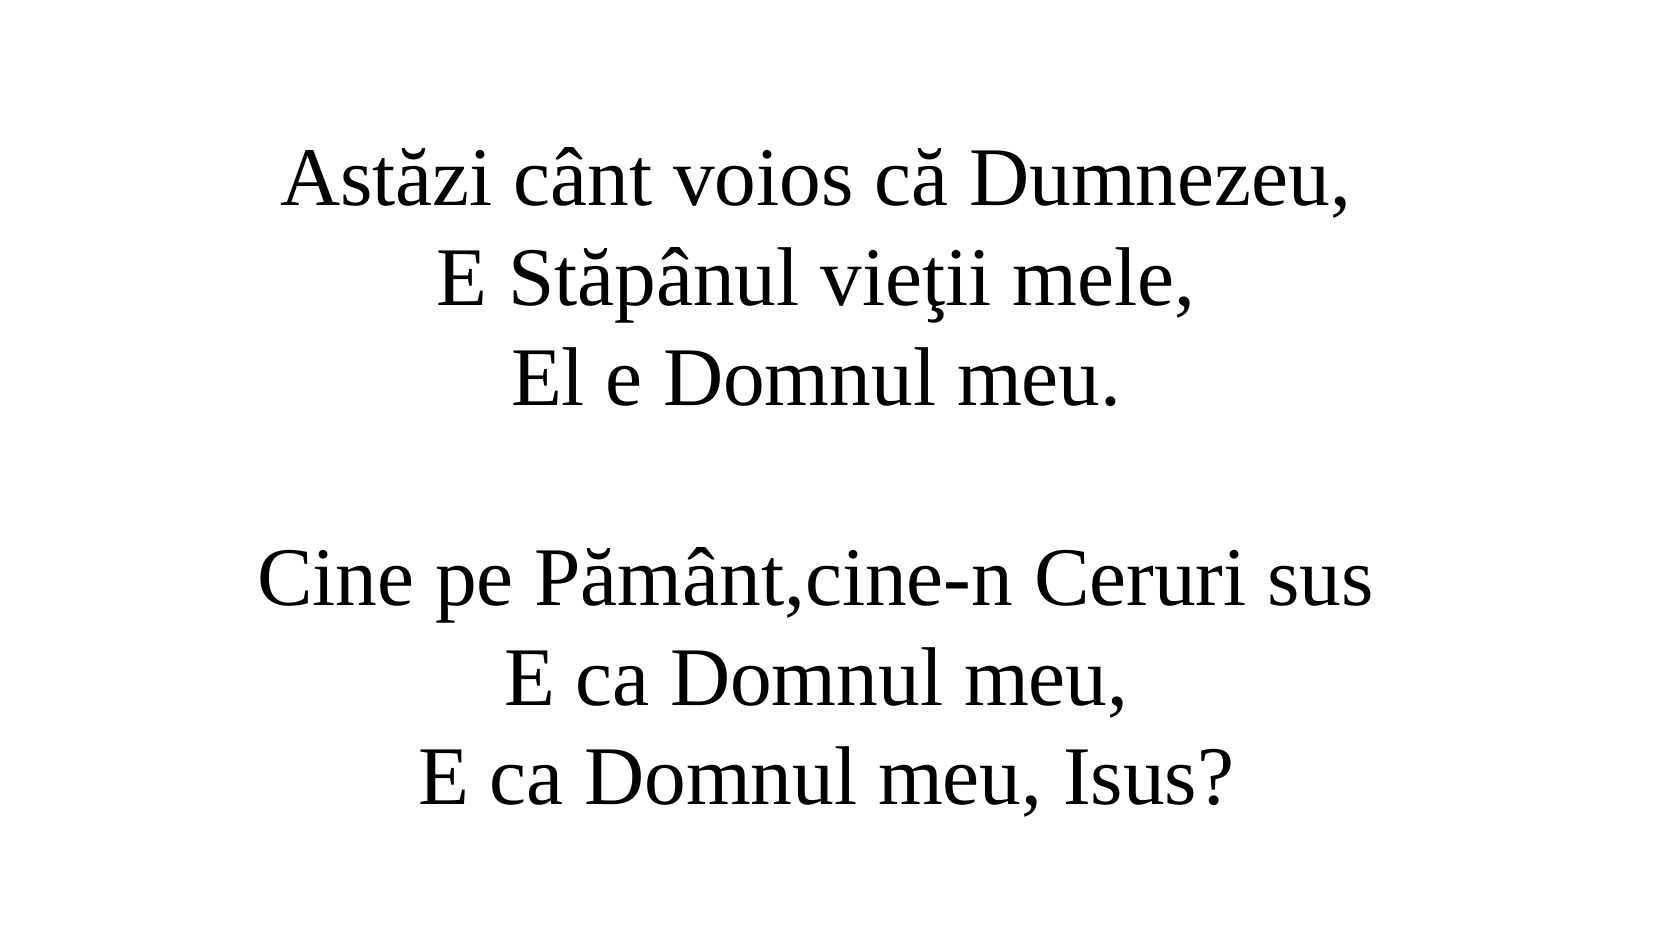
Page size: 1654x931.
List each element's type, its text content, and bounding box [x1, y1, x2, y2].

subtitle Astăzi cânt voios că Dumnezeu, E Stăpânul vieţii mele, El e Domnul meu. Cine pe Pământ,cine-n Ceruri sus E ca Domnul meu, E ca Domnul meu, Isus? [0, 114, 1654, 840]
